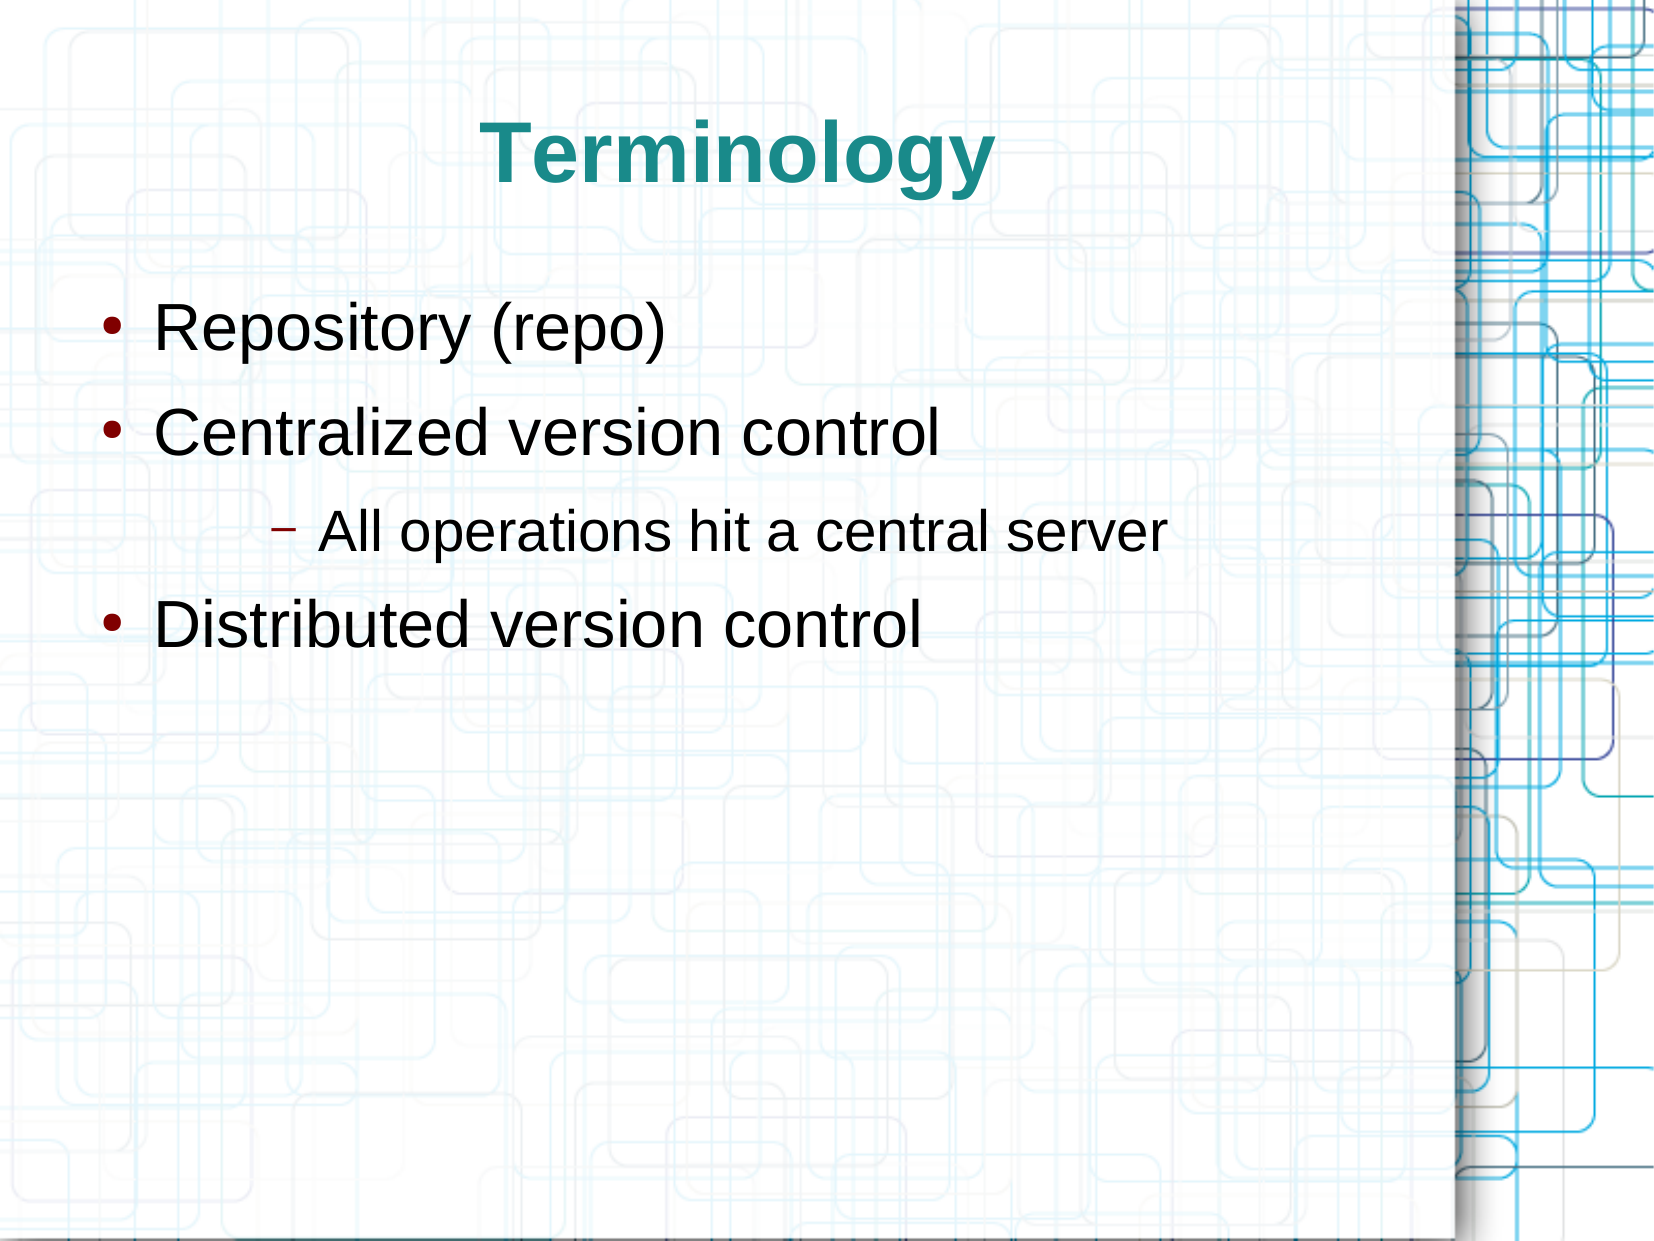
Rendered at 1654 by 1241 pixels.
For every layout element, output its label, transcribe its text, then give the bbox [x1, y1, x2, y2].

list Repository (repo) Centralized version control All operations hit a central server Distributed version control [82, 290, 1418, 1010]
picture [0, 0, 1654, 1241]
title Terminology [59, 49, 1418, 257]
